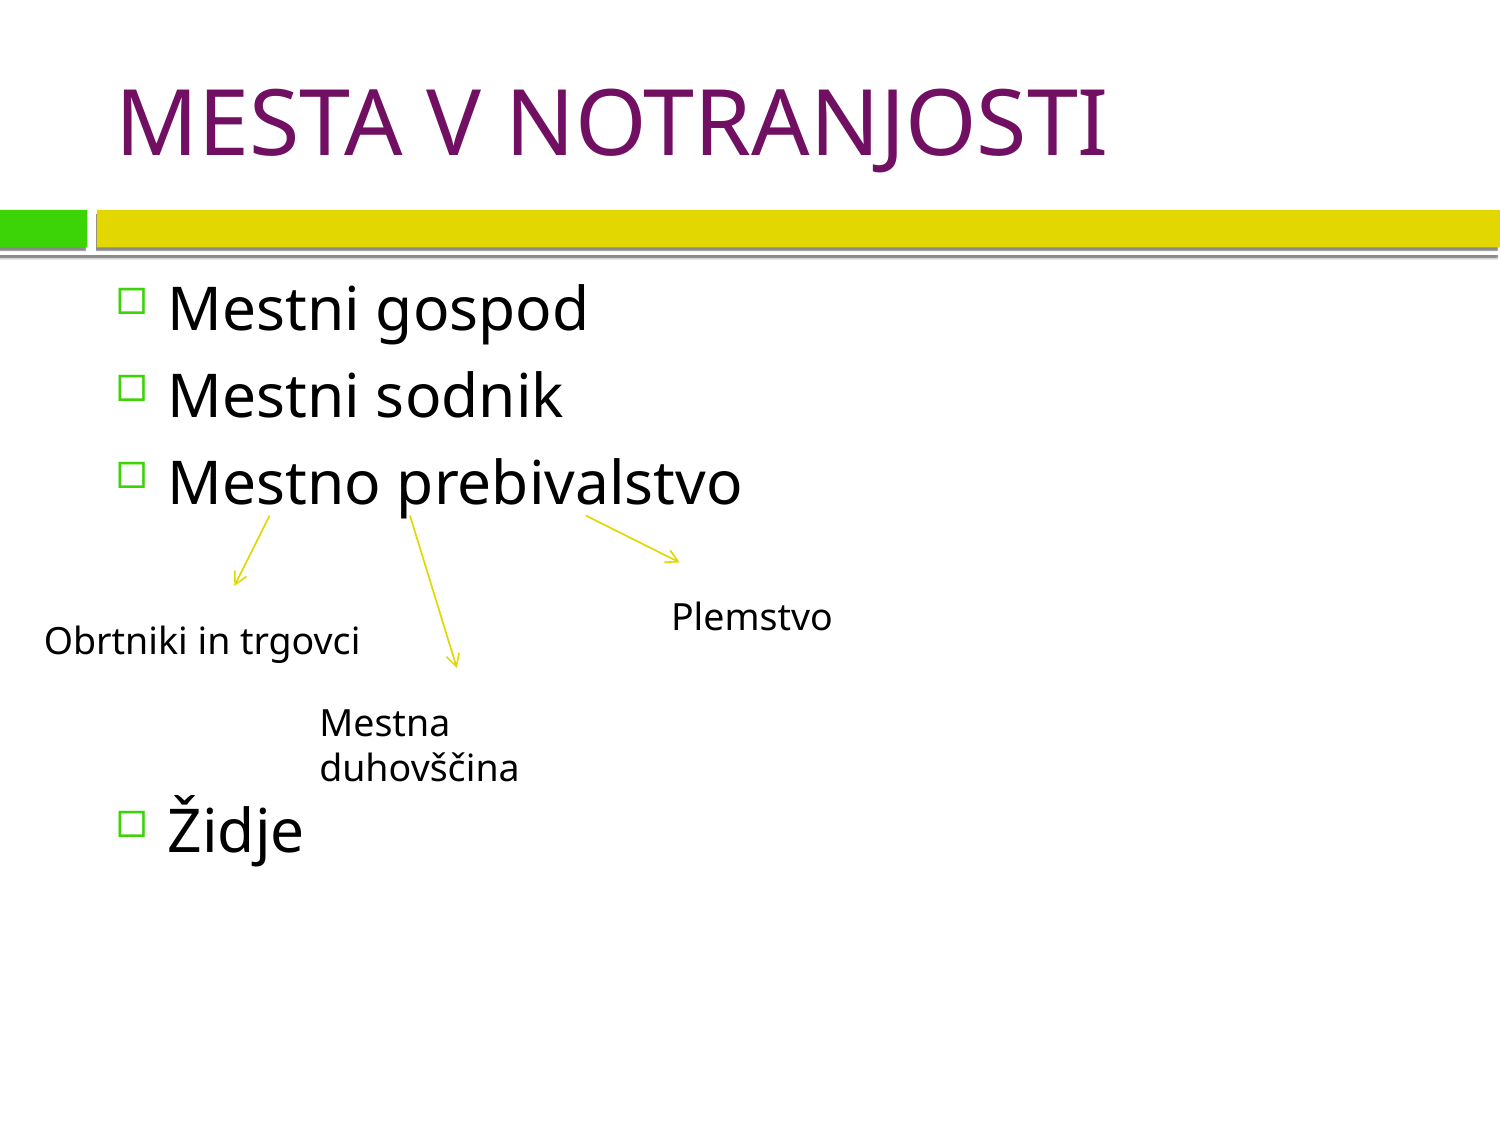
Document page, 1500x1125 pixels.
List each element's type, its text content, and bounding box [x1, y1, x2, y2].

list Mestni gospod Mestni sodnik Mestno prebivalstvo Židje [100, 262, 1438, 1000]
text_box Plemstvo [656, 585, 1020, 646]
text_box Mestna duhovščina [304, 691, 645, 797]
text_box Obrtniki in trgovci [0, 609, 411, 670]
title MESTA V NOTRANJOSTI [100, 37, 1438, 200]
